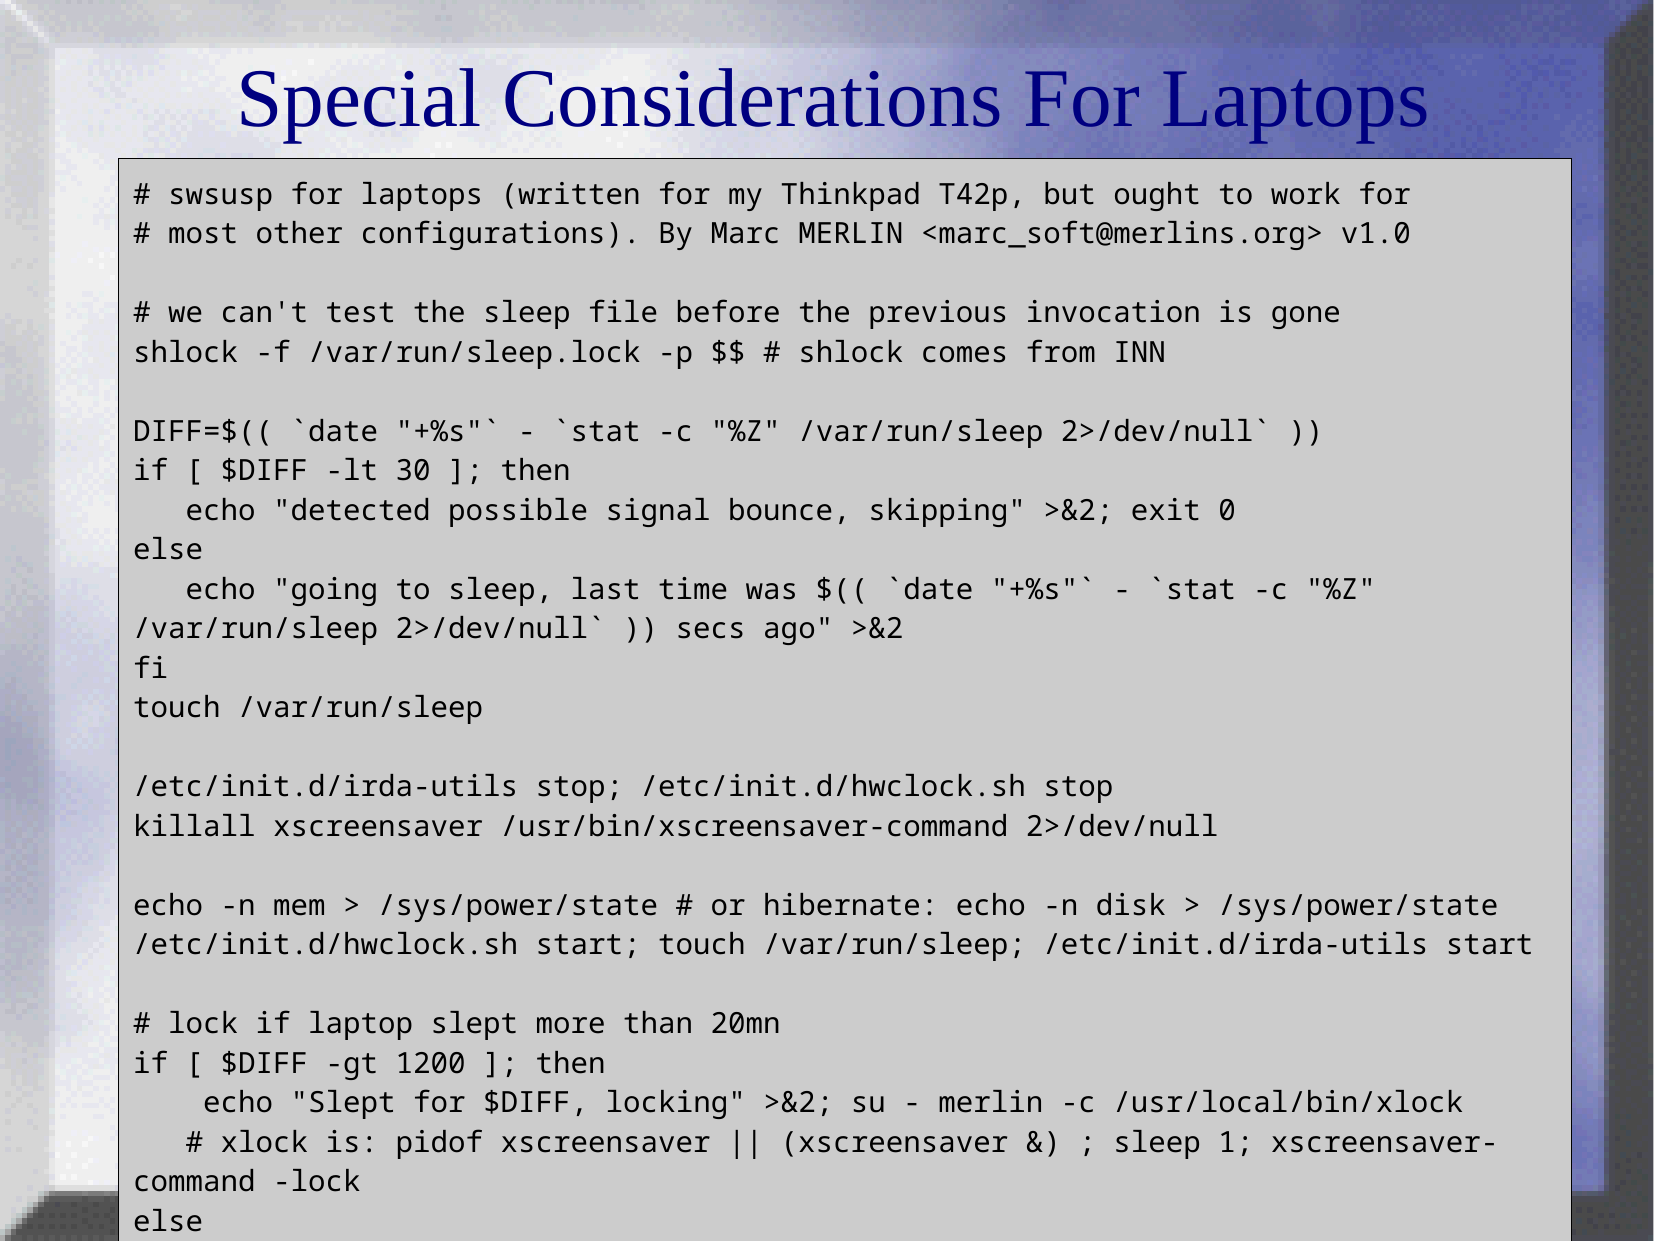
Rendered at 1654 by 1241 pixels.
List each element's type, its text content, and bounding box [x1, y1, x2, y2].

picture [0, 0, 1654, 1241]
text_box # swsusp for laptops (written for my Thinkpad T42p, but ought to work for # most other configurations). By Marc MERLIN <marc_soft@merlins.org> v1.0 # we can't test the sleep file before the previous invocation is gone shlock -f /var/run/sleep.lock -p $$ # shlock comes from INN DIFF=$(( `date "+%s"` - `stat -c "%Z" /var/run/sleep 2>/dev/null` )) if [ $DIFF -lt 30 ]; then echo "detected possible signal bounce, skipping" >&2; exit 0 else echo "going to sleep, last time was $(( `date "+%s"` - `stat -c "%Z" /var/run/sleep 2>/dev/null` )) secs ago" >&2 fi touch /var/run/sleep /etc/init.d/irda-utils stop; /etc/init.d/hwclock.sh stop killall xscreensaver /usr/bin/xscreensaver-command 2>/dev/null echo -n mem > /sys/power/state # or hibernate: echo -n disk > /sys/power/state /etc/init.d/hwclock.sh start; touch /var/run/sleep; /etc/init.d/irda-utils start # lock if laptop slept more than 20mn if [ $DIFF -gt 1200 ]; then echo "Slept for $DIFF, locking" >&2; su - merlin -c /usr/local/bin/xlock # xlock is: pidof xscreensaver || (xscreensaver &) ; sleep 1; xscreensaver-command -lock else echo "Slept for $DIFF, not locking" >&2 fi /bin/rm /var/run/sleep.lock [118, 158, 1572, 1193]
title Special Considerations For Laptops [118, 48, 1550, 149]
